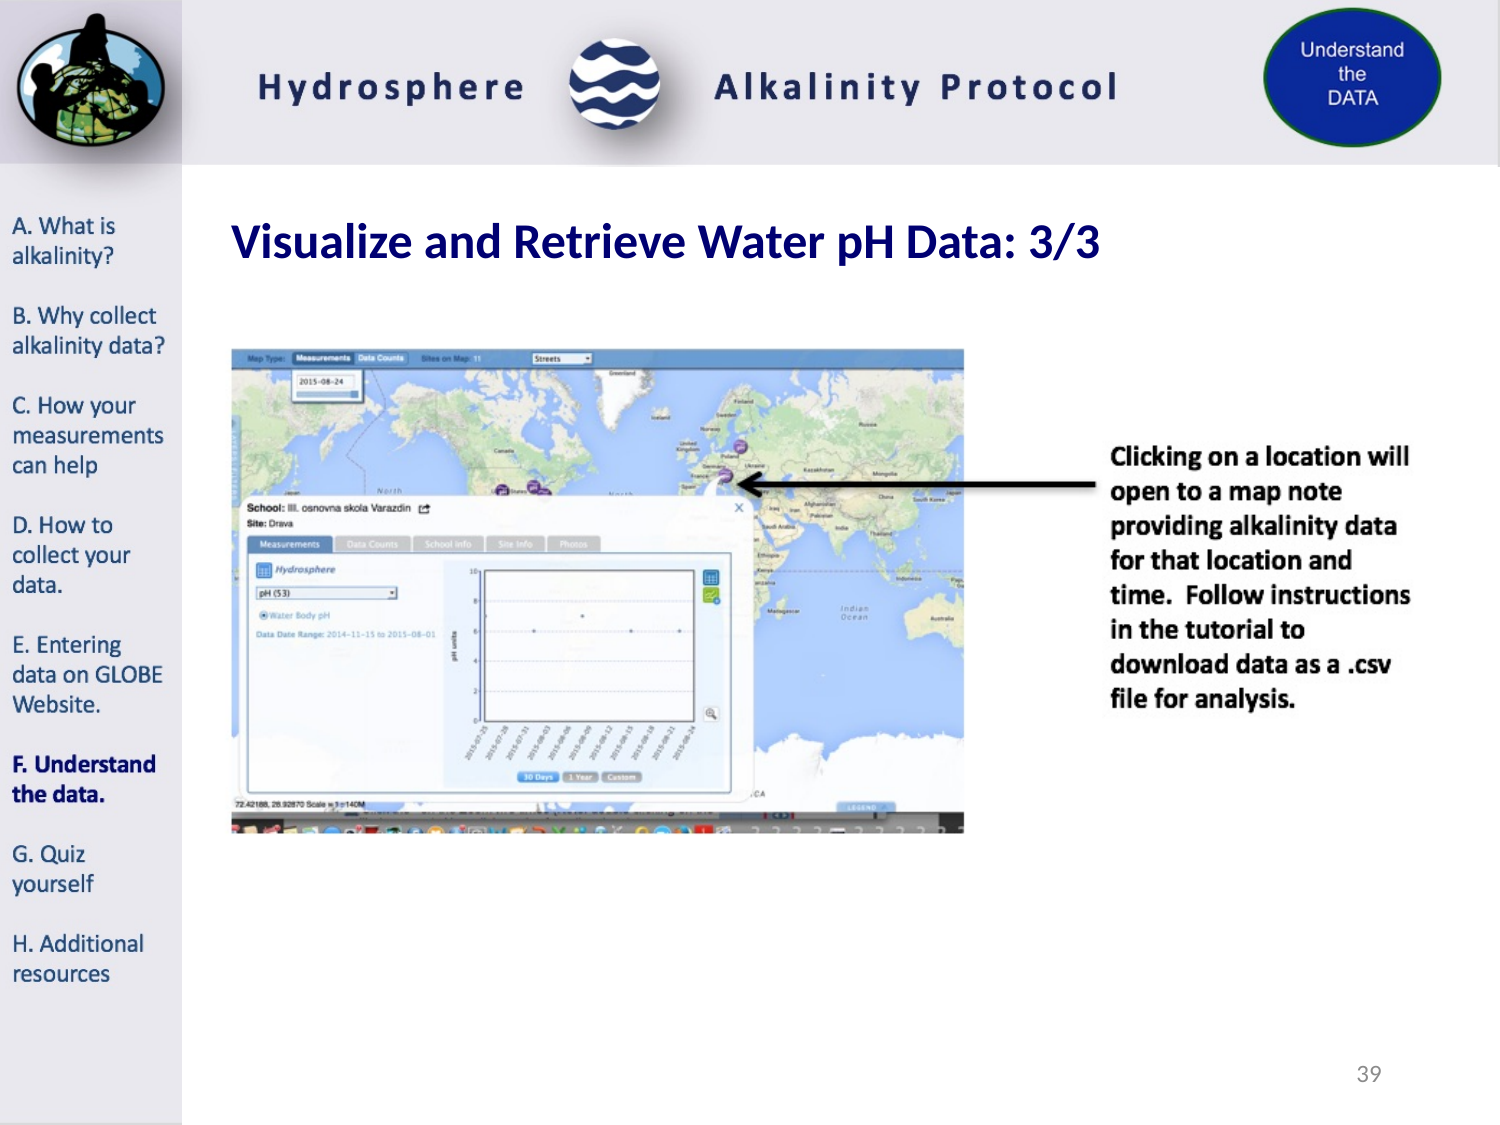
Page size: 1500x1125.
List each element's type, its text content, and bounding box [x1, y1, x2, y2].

title Visualize and Retrieve Water pH Data: 3/3 [216, 184, 1205, 300]
slide_number <number> [1059, 1042, 1397, 1103]
picture [203, 326, 1463, 975]
picture [0, 0, 1500, 1125]
